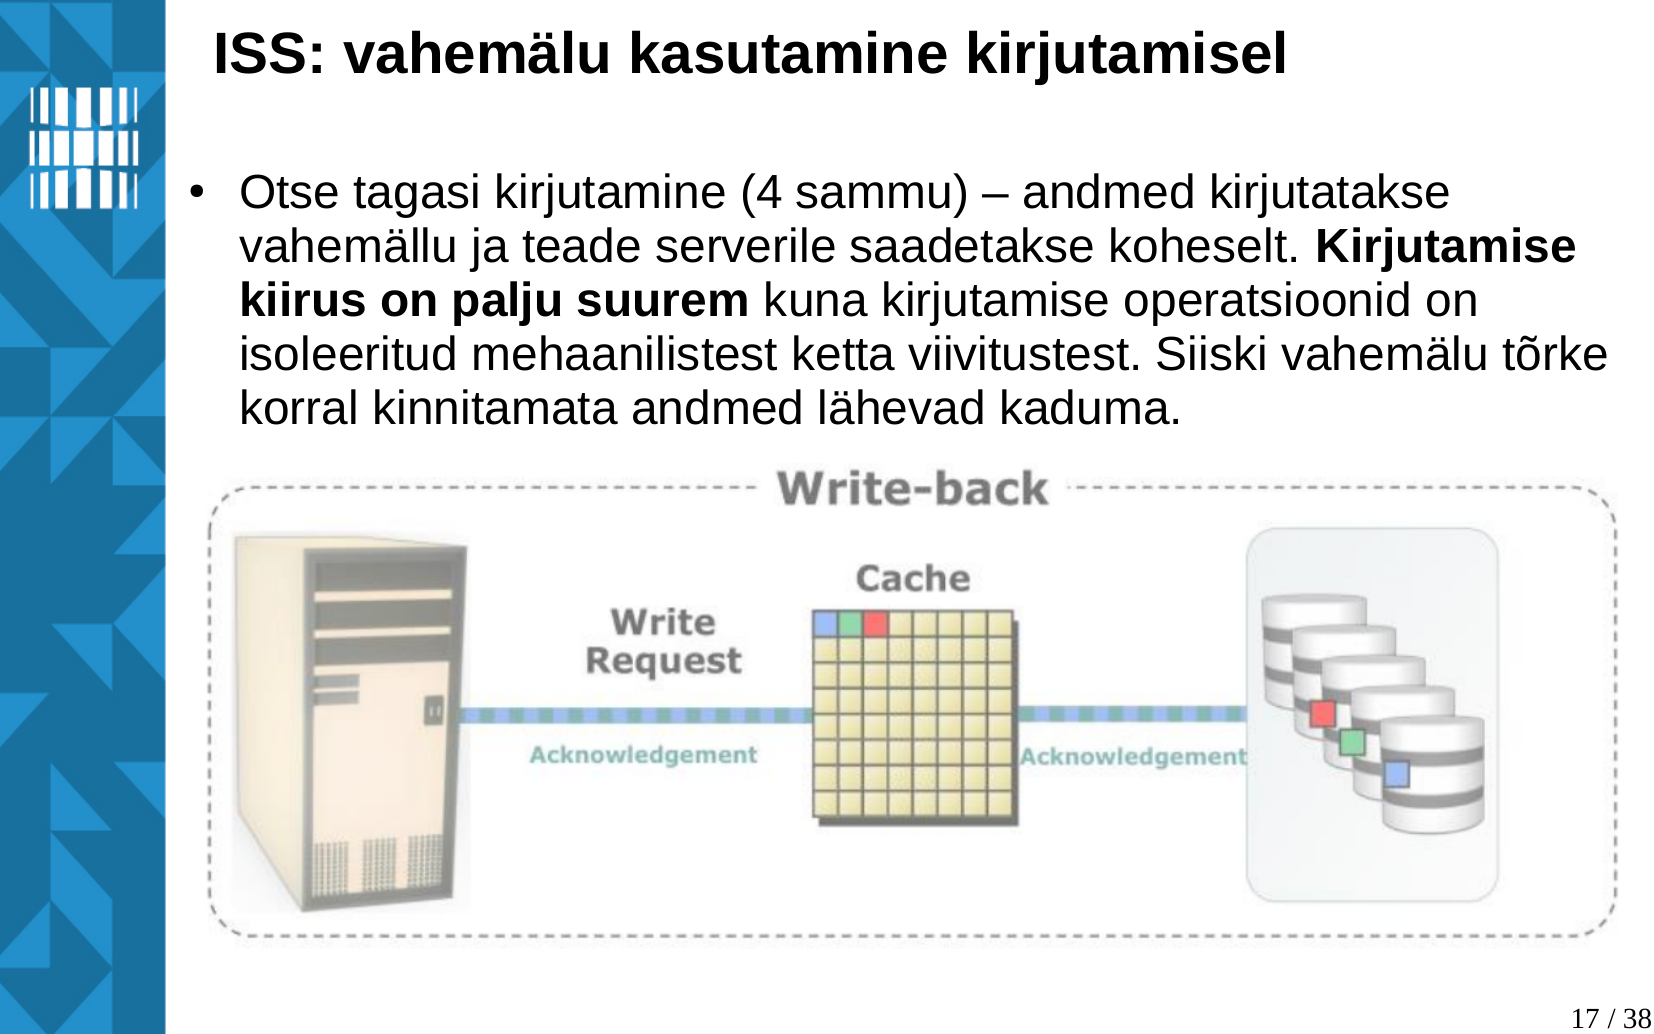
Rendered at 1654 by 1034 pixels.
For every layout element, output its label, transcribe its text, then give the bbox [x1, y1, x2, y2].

list Otse tagasi kirjutamine (4 sammu) – andmed kirjutatakse vahemällu ja teade serverile saadetakse koheselt. Kirjutamise kiirus on palju suurem kuna kirjutamise operatsioonid on isoleeritud mehaanilistest ketta viivitustest. Siiski vahemälu tõrke korral kinnitamata andmed lähevad kaduma. [171, 165, 1616, 438]
title ISS: vahemälu kasutamine kirjutamisel [213, 11, 1574, 95]
picture [194, 435, 1630, 957]
